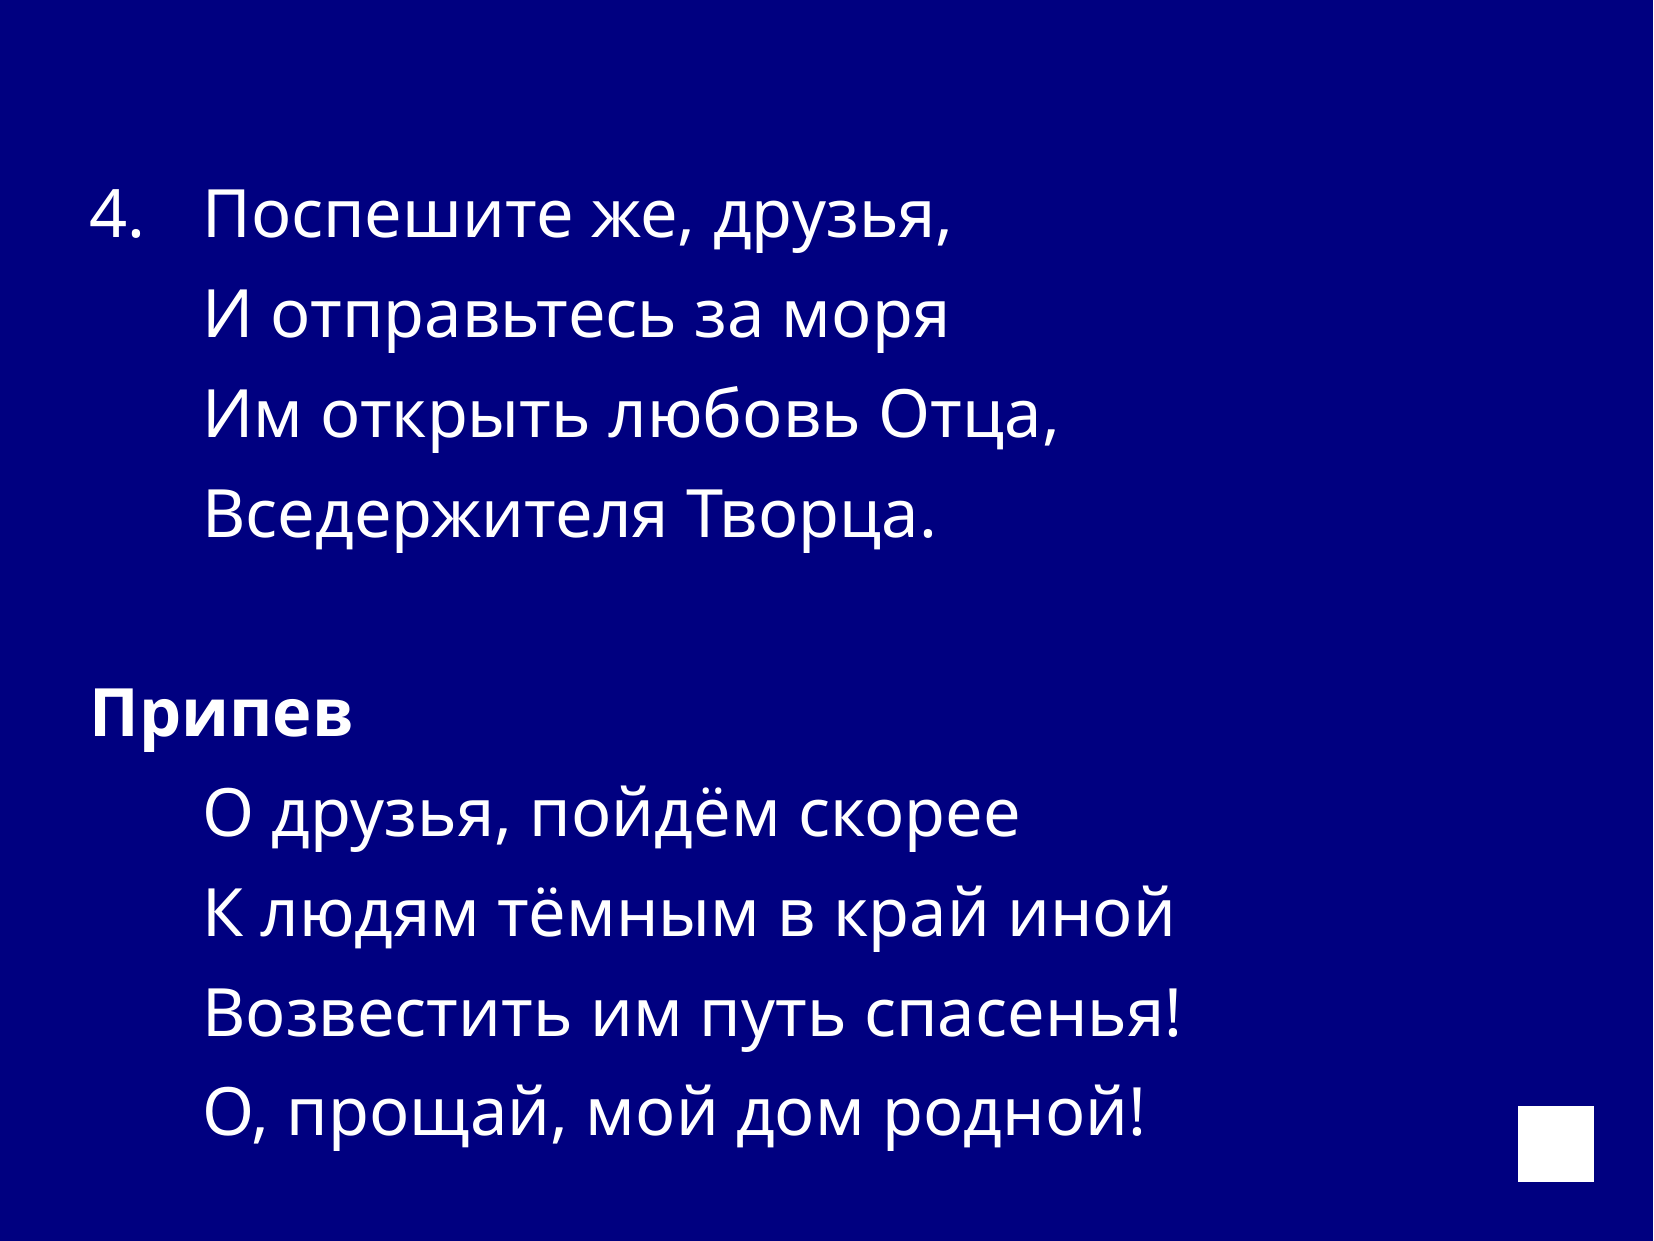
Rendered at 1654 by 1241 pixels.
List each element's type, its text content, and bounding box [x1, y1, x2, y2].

text_box [1518, 1106, 1594, 1182]
text_box 4. Поспешите же, друзья, И отправьтесь за моря Им открыть любовь Отца, Вседержителя Творца. Припев О друзья, пойдём скорее К людям тёмным в край иной Возвестить им путь спасенья! О, прощай, мой дом родной! [75, 150, 1576, 1163]
